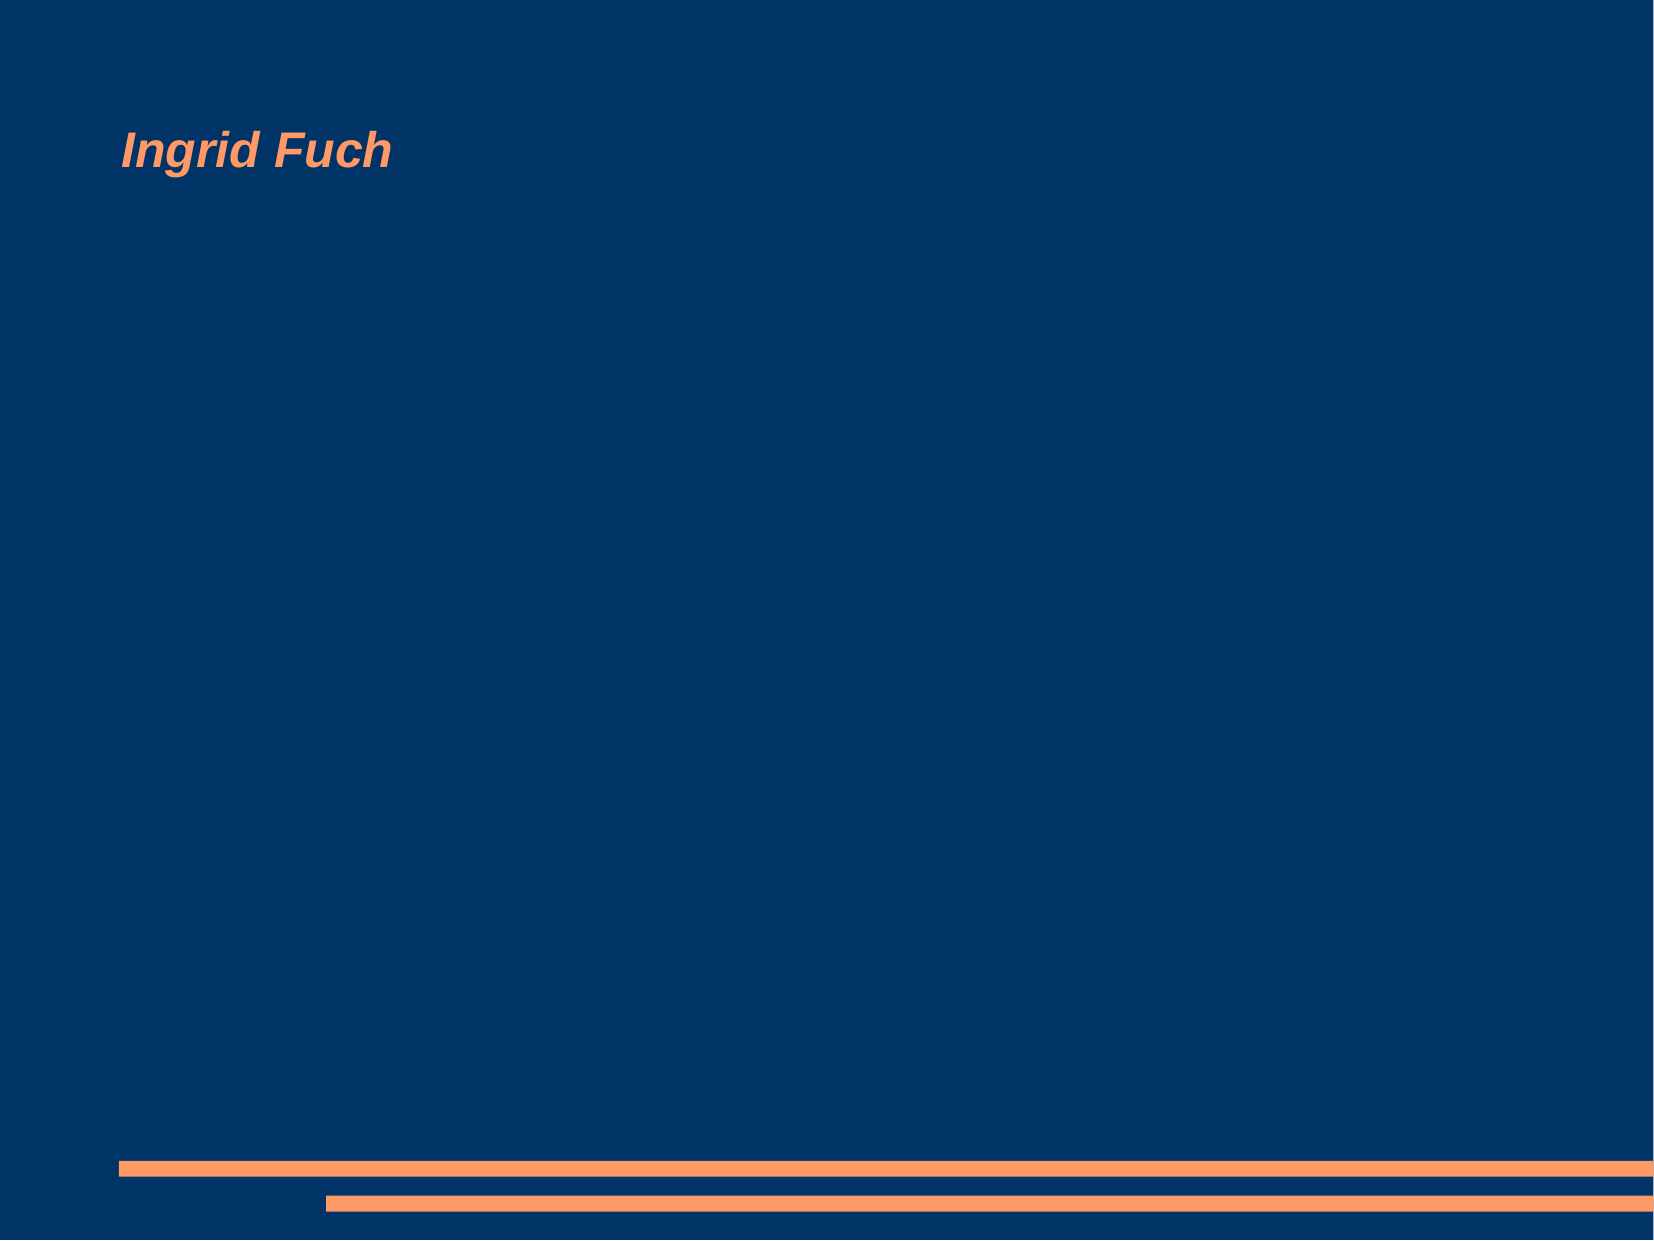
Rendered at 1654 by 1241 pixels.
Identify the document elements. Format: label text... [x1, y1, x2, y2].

title Ingrid Fuch [121, 46, 1534, 254]
